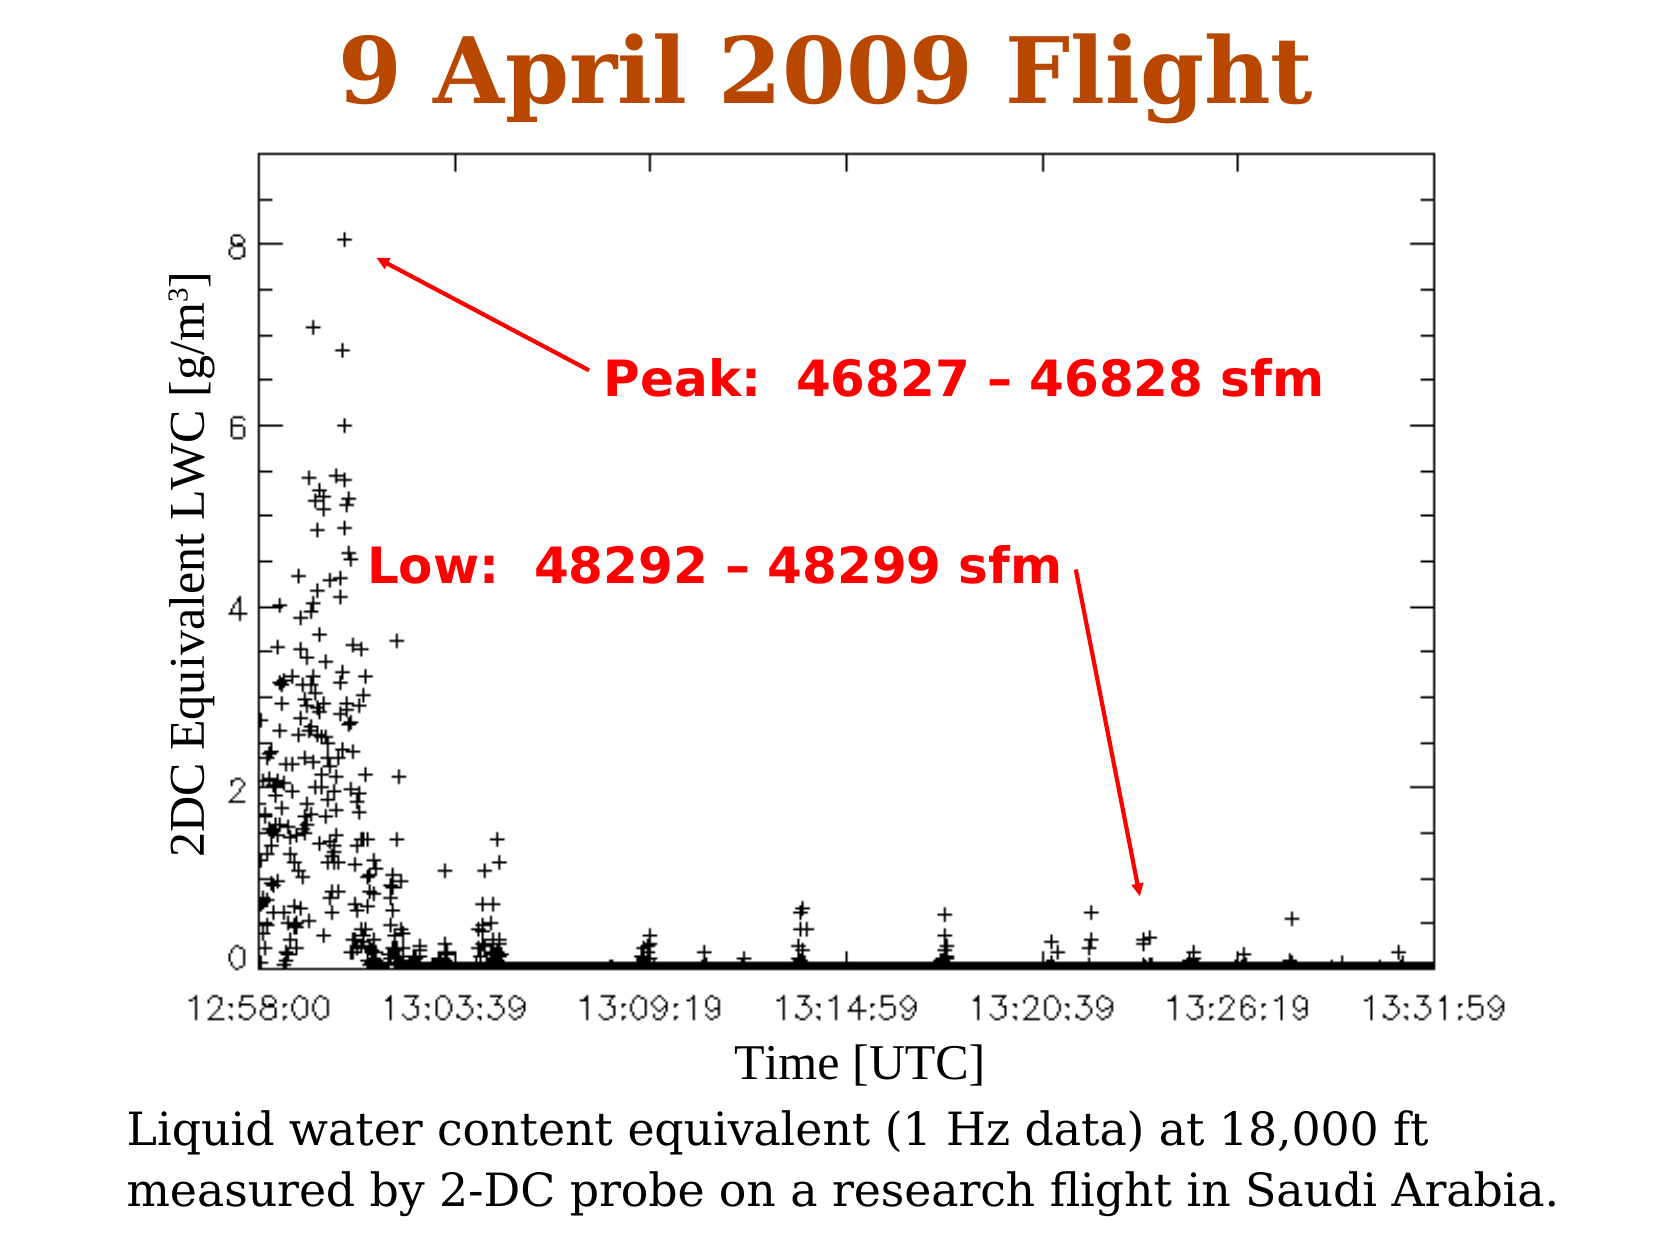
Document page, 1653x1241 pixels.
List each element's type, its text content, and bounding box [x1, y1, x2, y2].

text_box Time [UTC] [719, 1021, 1013, 1108]
picture [45, 126, 1509, 1096]
text_box 2DC Equivalent LWC [g/m3] [146, 223, 222, 872]
text_box Liquid water content equivalent (1 Hz data) at 18,000 ft measured by 2-DC probe on a research flight in Saudi Arabia. [111, 1086, 1625, 1224]
text_box Peak: 46827 – 46828 sfm [589, 345, 1365, 415]
text_box Low: 48292 – 48299 sfm [352, 532, 1078, 603]
text_box 9 April 2009 Flight [0, 19, 1653, 126]
